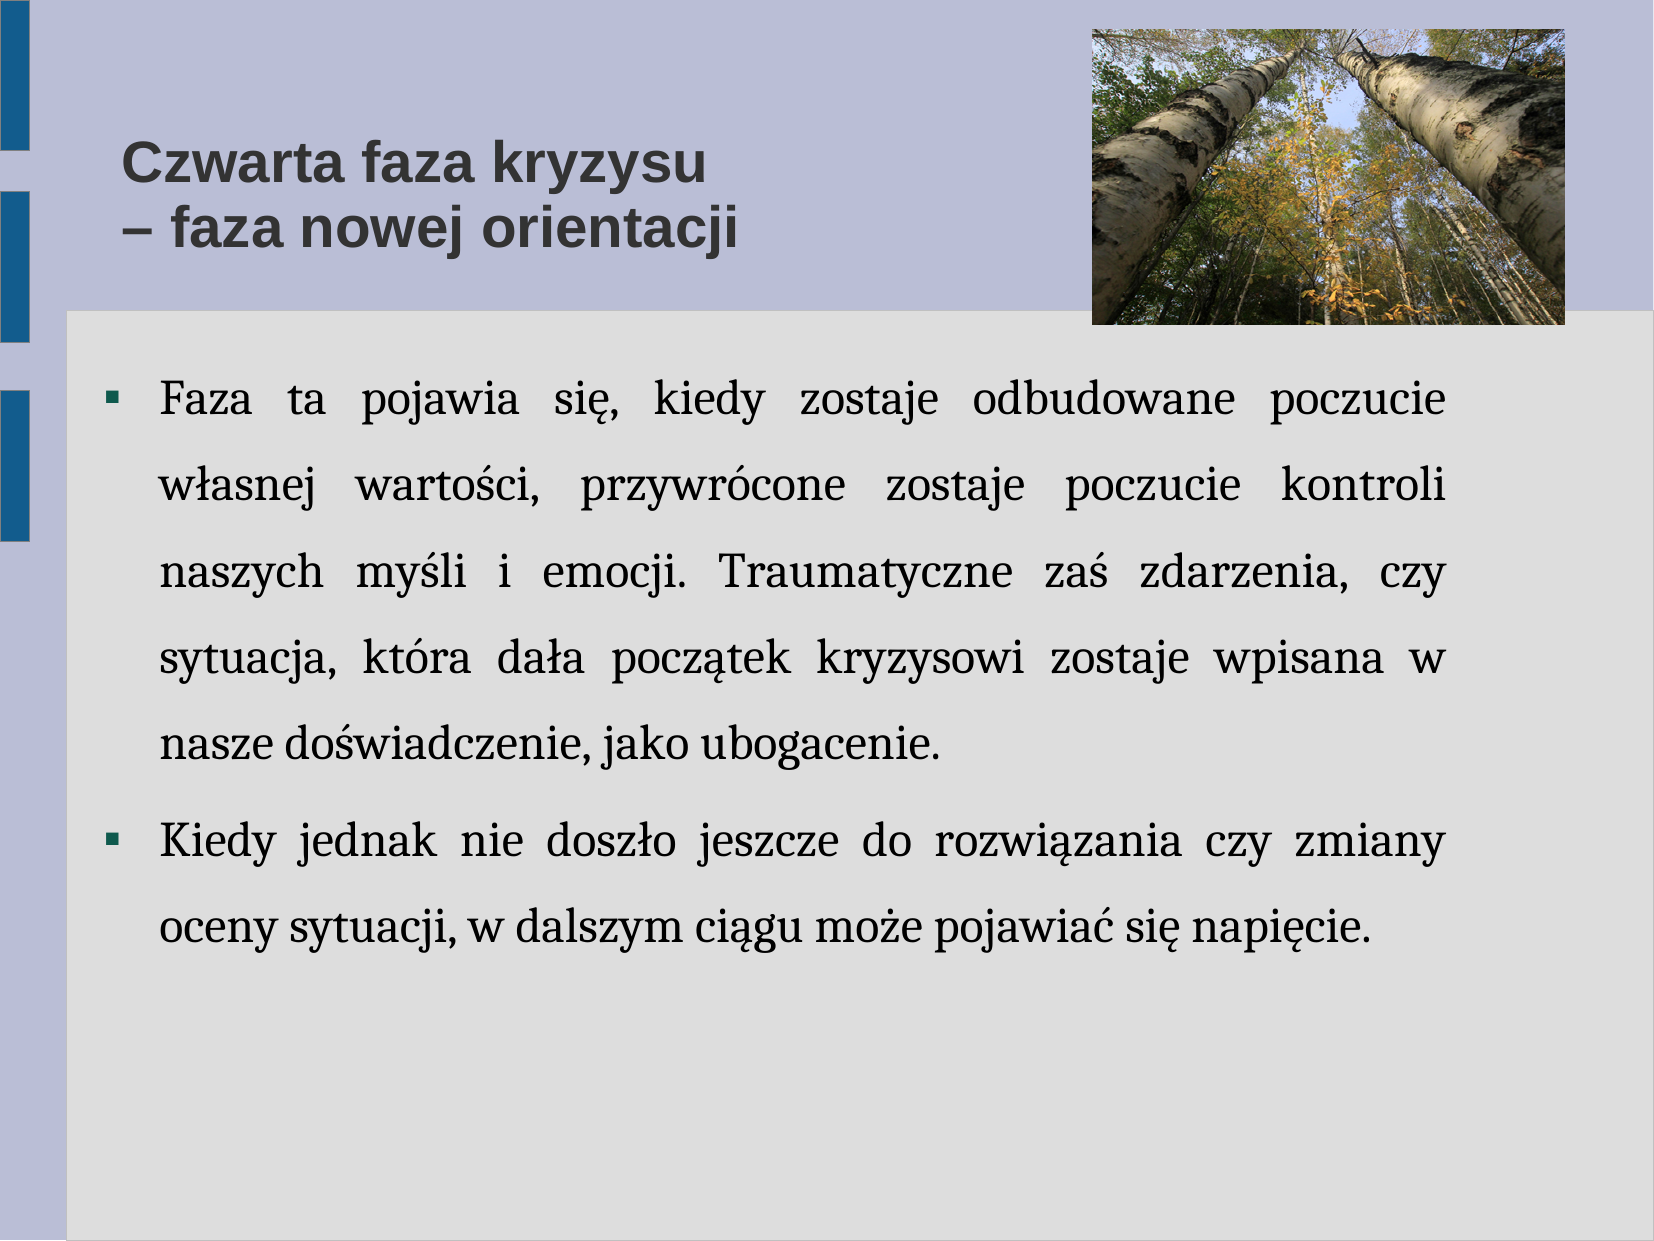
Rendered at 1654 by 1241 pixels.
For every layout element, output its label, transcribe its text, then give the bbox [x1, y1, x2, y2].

list Faza ta pojawia się, kiedy zostaje odbudowane poczucie własnej wartości, przywrócone zostaje poczucie kontroli naszych myśli i emocji. Traumatyczne zaś zdarzenia, czy sytuacja, która dała początek kryzysowi zostaje wpisana w nasze doświadczenie, jako ubogacenie. Kiedy jednak nie doszło jeszcze do rozwiązania czy zmiany oceny sytuacji, w dalszym ciągu może pojawiać się napięcie. [88, 340, 1447, 1123]
picture [1092, 29, 1565, 325]
title Czwarta faza kryzysu – faza nowej orientacji [121, 91, 1092, 299]
